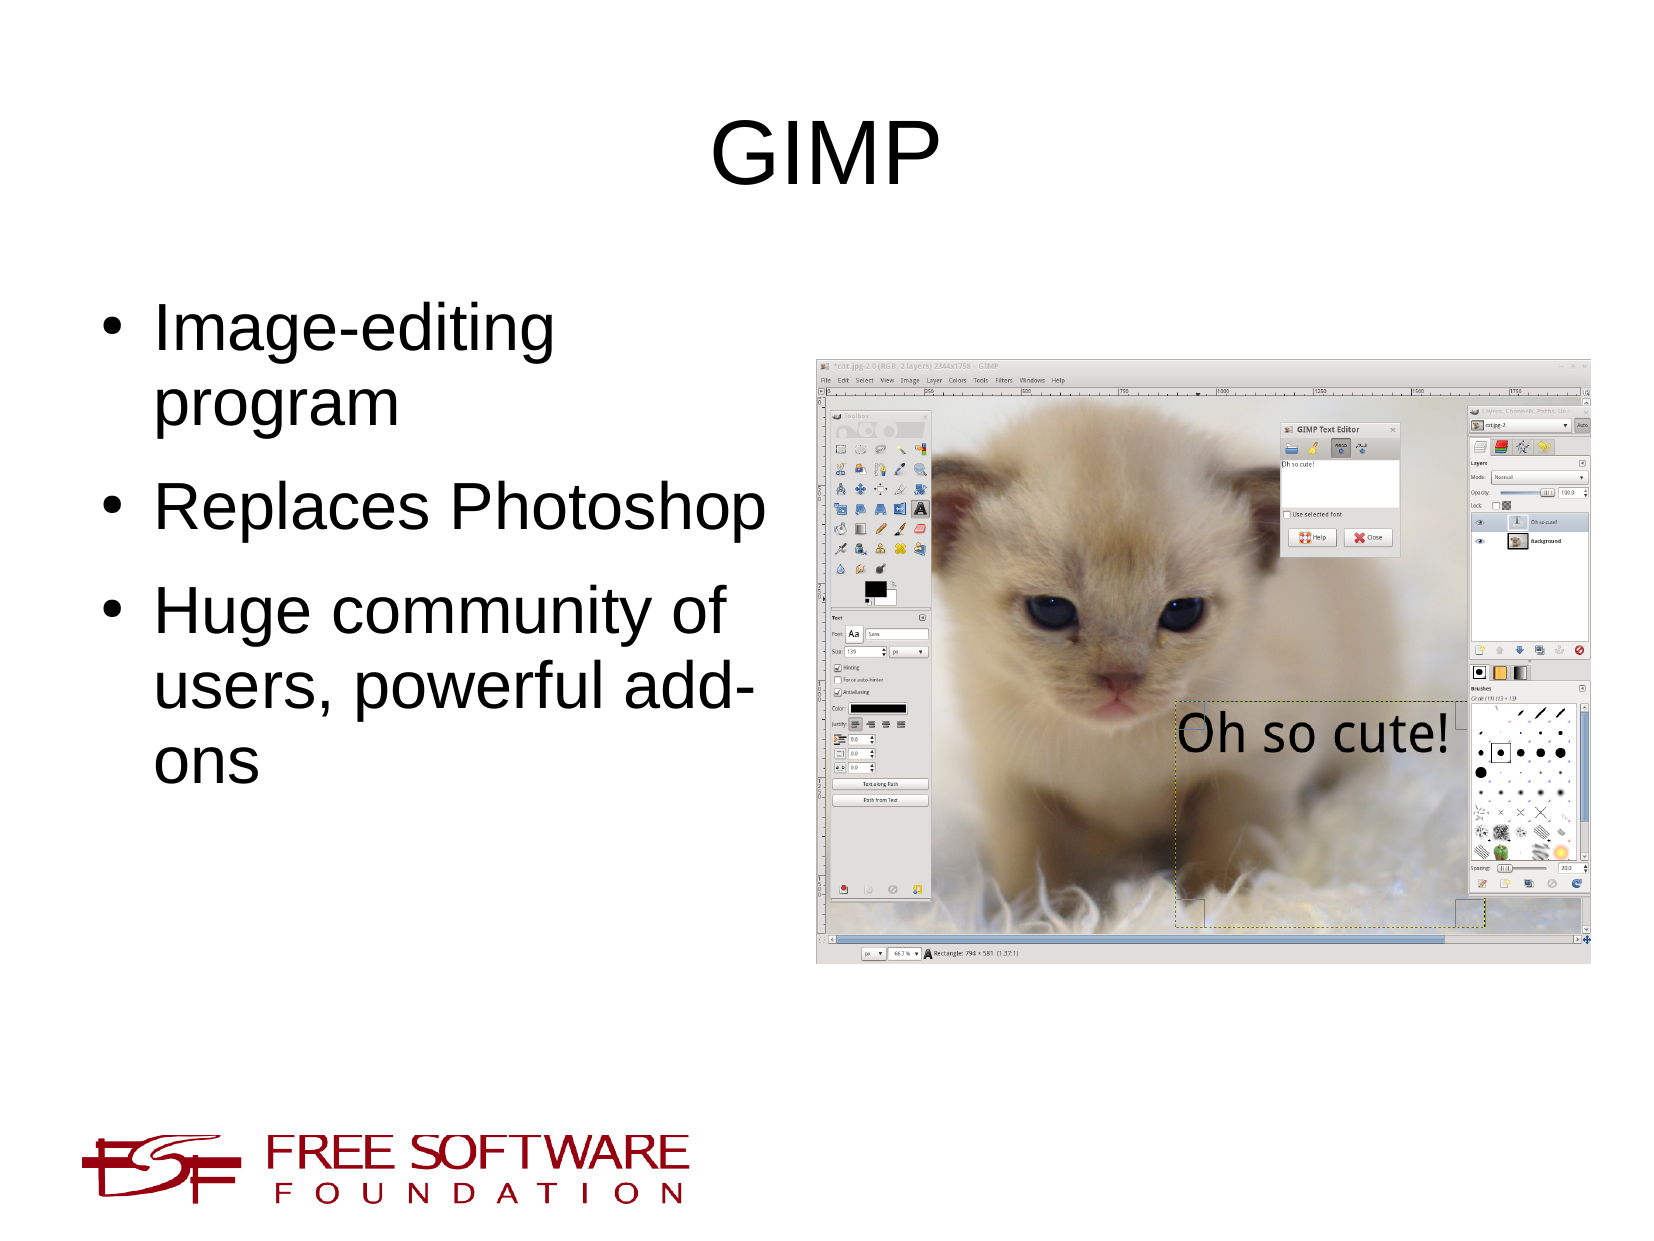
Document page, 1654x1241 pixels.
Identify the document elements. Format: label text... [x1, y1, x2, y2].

picture [816, 359, 1591, 964]
list Image-editing program Replaces Photoshop Huge community of users, powerful add-ons [82, 290, 809, 1109]
title GIMP [82, 49, 1571, 257]
picture [82, 1135, 841, 1224]
